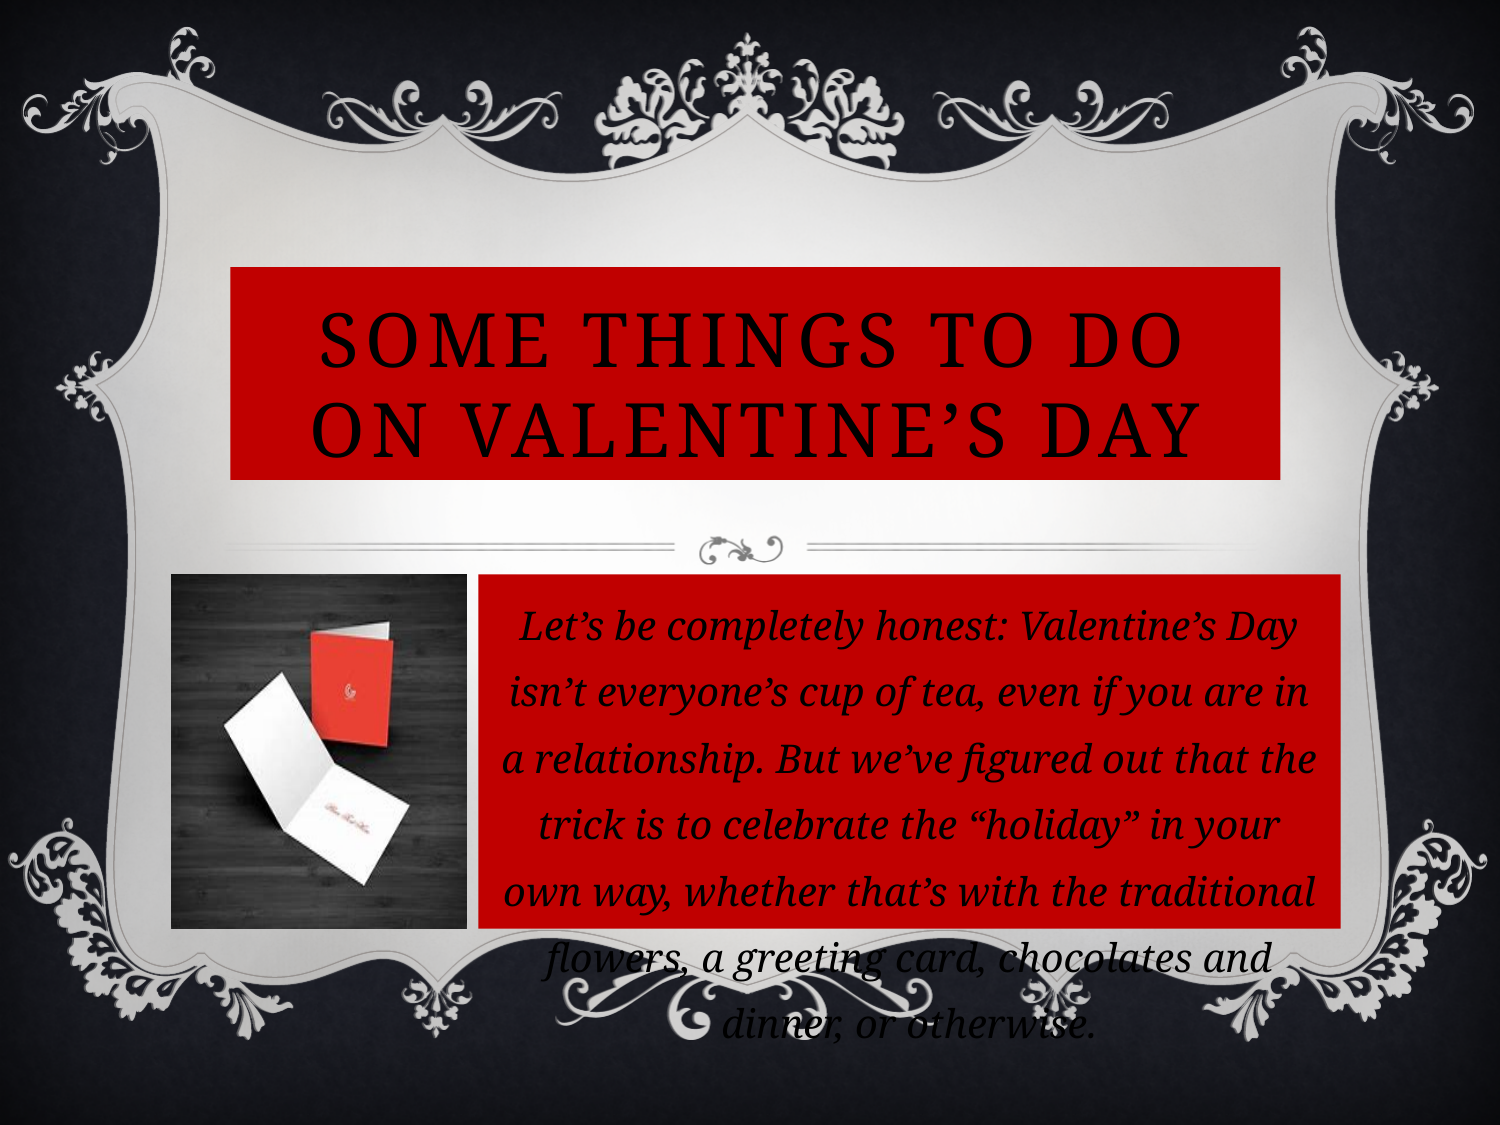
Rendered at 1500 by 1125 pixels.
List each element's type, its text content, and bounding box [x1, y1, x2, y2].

picture [171, 574, 467, 929]
title Some things to do on valentine’s day [230, 267, 1281, 480]
subtitle Let’s be completely honest: Valentine’s Day isn’t everyone’s cup of tea, even if you are in a relationship. But we’ve figured out that the trick is to celebrate the “holiday” in your own way, whether that’s with the traditional flowers, a greeting card, chocolates and dinner, or otherwise. [478, 574, 1341, 929]
